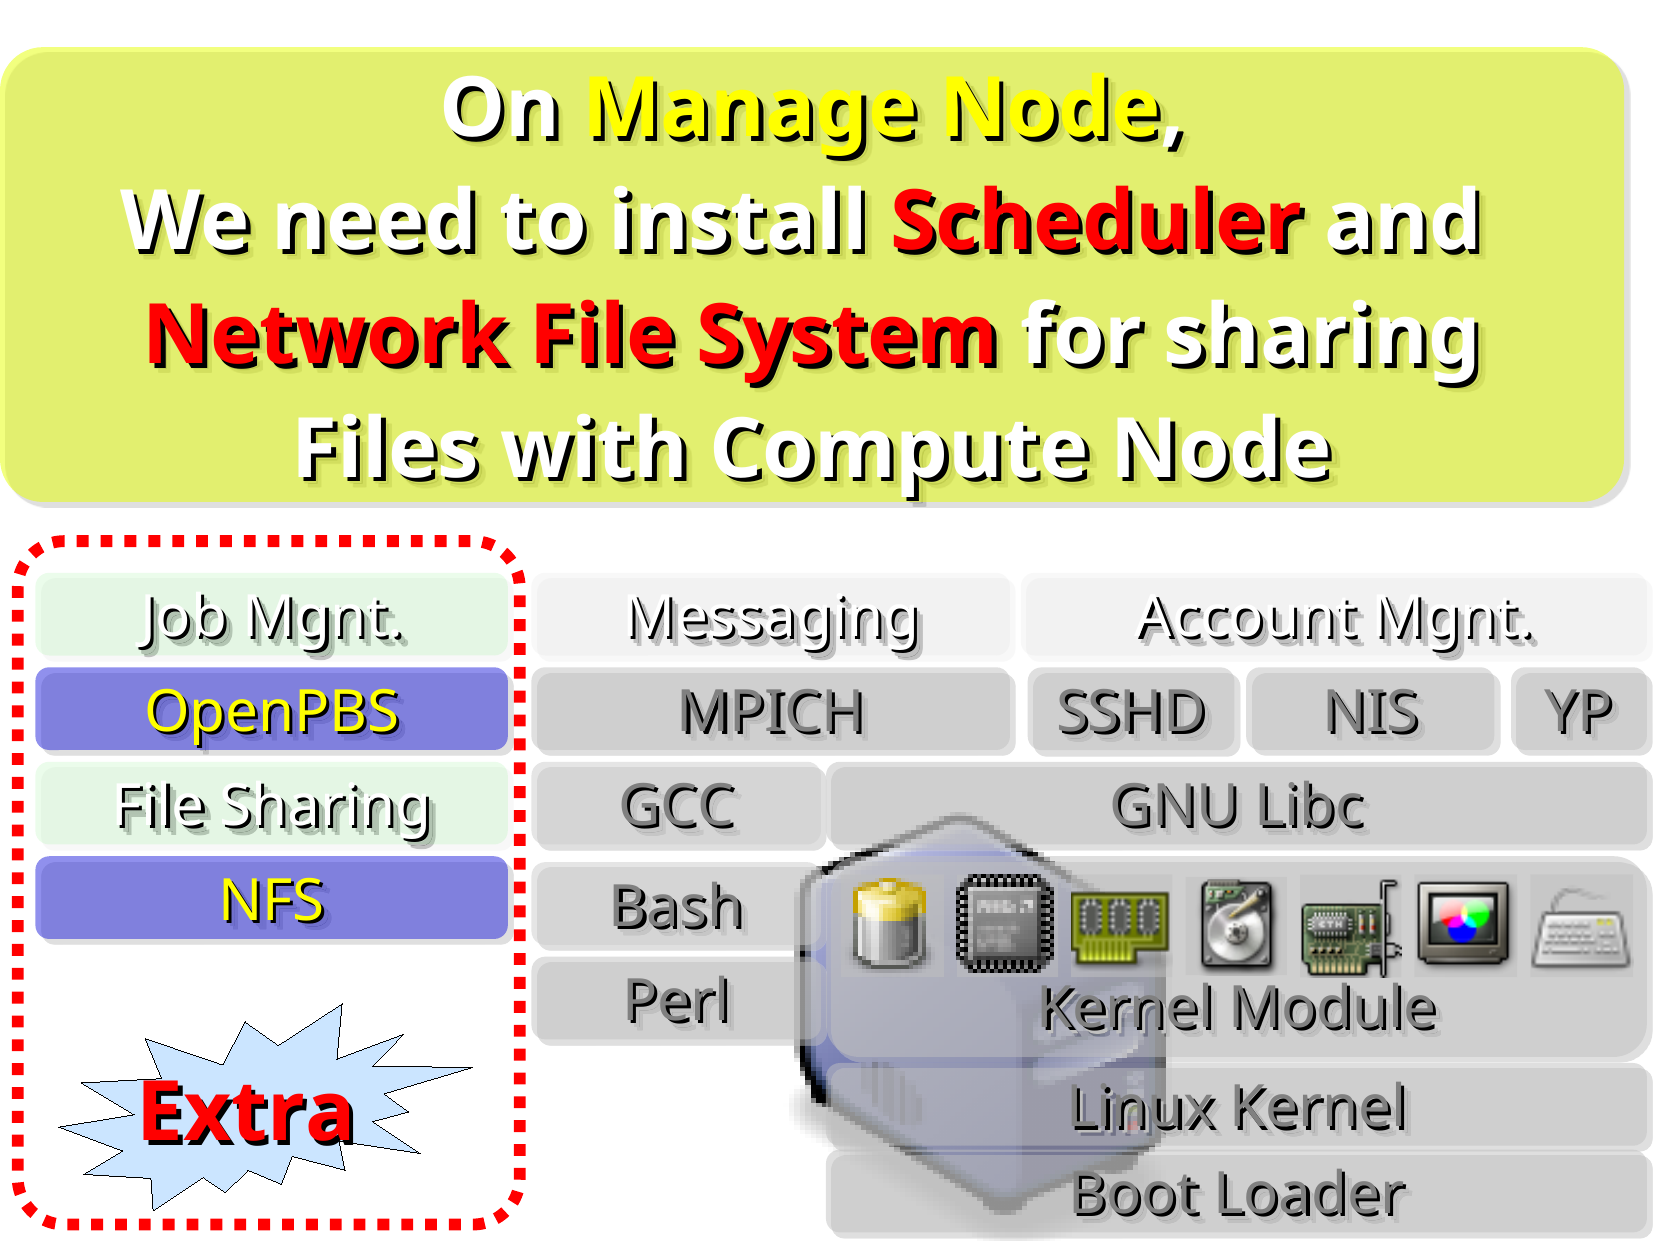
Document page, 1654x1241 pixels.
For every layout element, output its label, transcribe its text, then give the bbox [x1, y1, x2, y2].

text_box NIS [1246, 667, 1495, 751]
text_box On Manage Node, We need to install Scheduler and Network File System for sharing Files with Compute Node [0, 47, 1625, 502]
picture [956, 874, 1059, 978]
text_box GNU Libc [825, 761, 1647, 845]
picture [1300, 874, 1402, 978]
text_box Perl [531, 956, 821, 1040]
text_box File Sharing [35, 761, 508, 845]
text_box YP [1511, 667, 1647, 751]
text_box Boot Loader [825, 1149, 1647, 1233]
text_box Extra [58, 1003, 473, 1211]
text_box OpenPBS [35, 667, 508, 751]
picture [1185, 876, 1287, 976]
picture [1414, 874, 1518, 978]
text_box Job Mgnt. [35, 572, 508, 656]
picture [841, 874, 944, 978]
text_box NFS [35, 856, 508, 939]
text_box GCC [531, 761, 821, 845]
text_box Kernel Module [825, 856, 1647, 1057]
text_box MPICH [531, 667, 1010, 751]
text_box Bash [531, 862, 821, 945]
text_box Messaging [531, 572, 1010, 656]
text_box SSHD [1027, 667, 1235, 751]
picture [767, 799, 1211, 1241]
text_box Linux Kernel [825, 1062, 1647, 1146]
picture [1071, 874, 1173, 978]
text_box Account Mgnt. [1020, 572, 1647, 656]
picture [1530, 874, 1634, 978]
